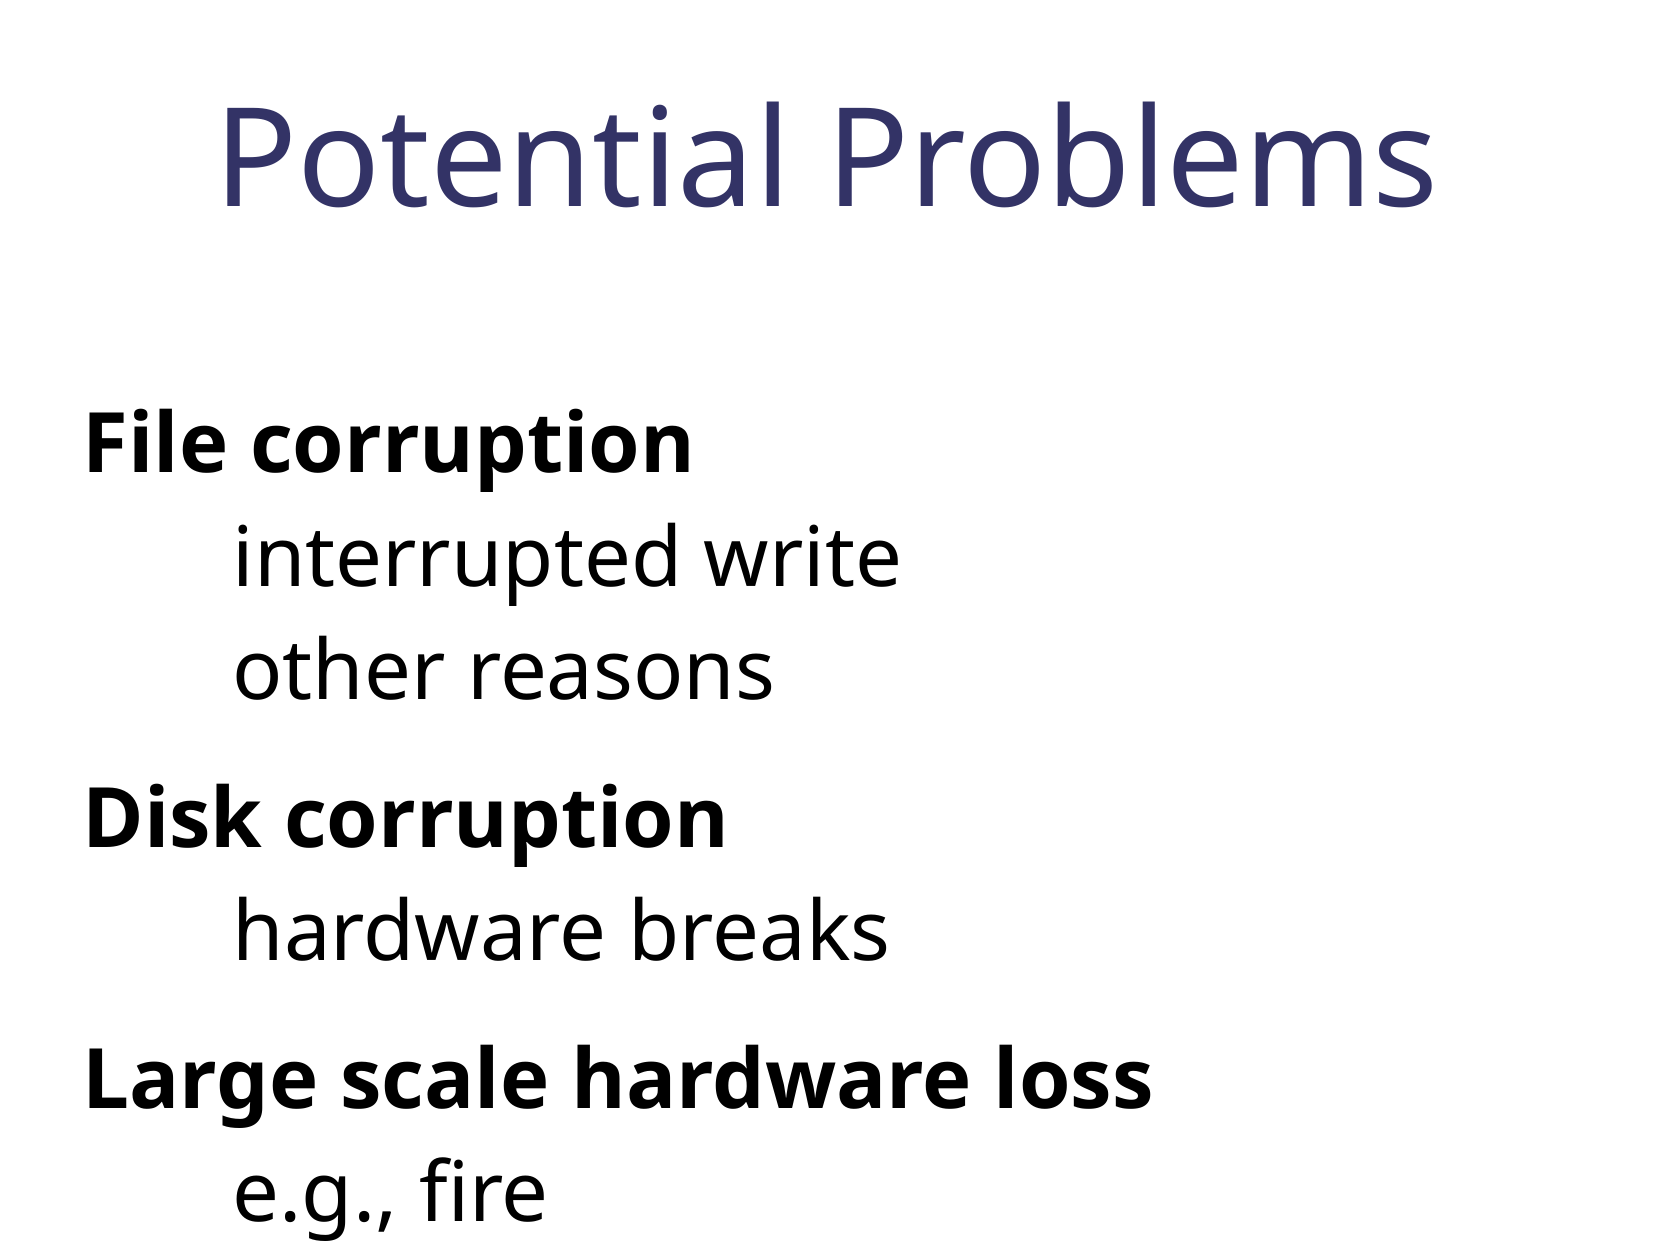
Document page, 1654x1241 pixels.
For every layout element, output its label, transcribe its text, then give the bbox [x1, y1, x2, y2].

title Potential Problems [82, 56, 1571, 250]
subtitle File corruption interrupted write other reasons Disk corruption hardware breaks Large scale hardware loss e.g., fire [82, 383, 1571, 1241]
